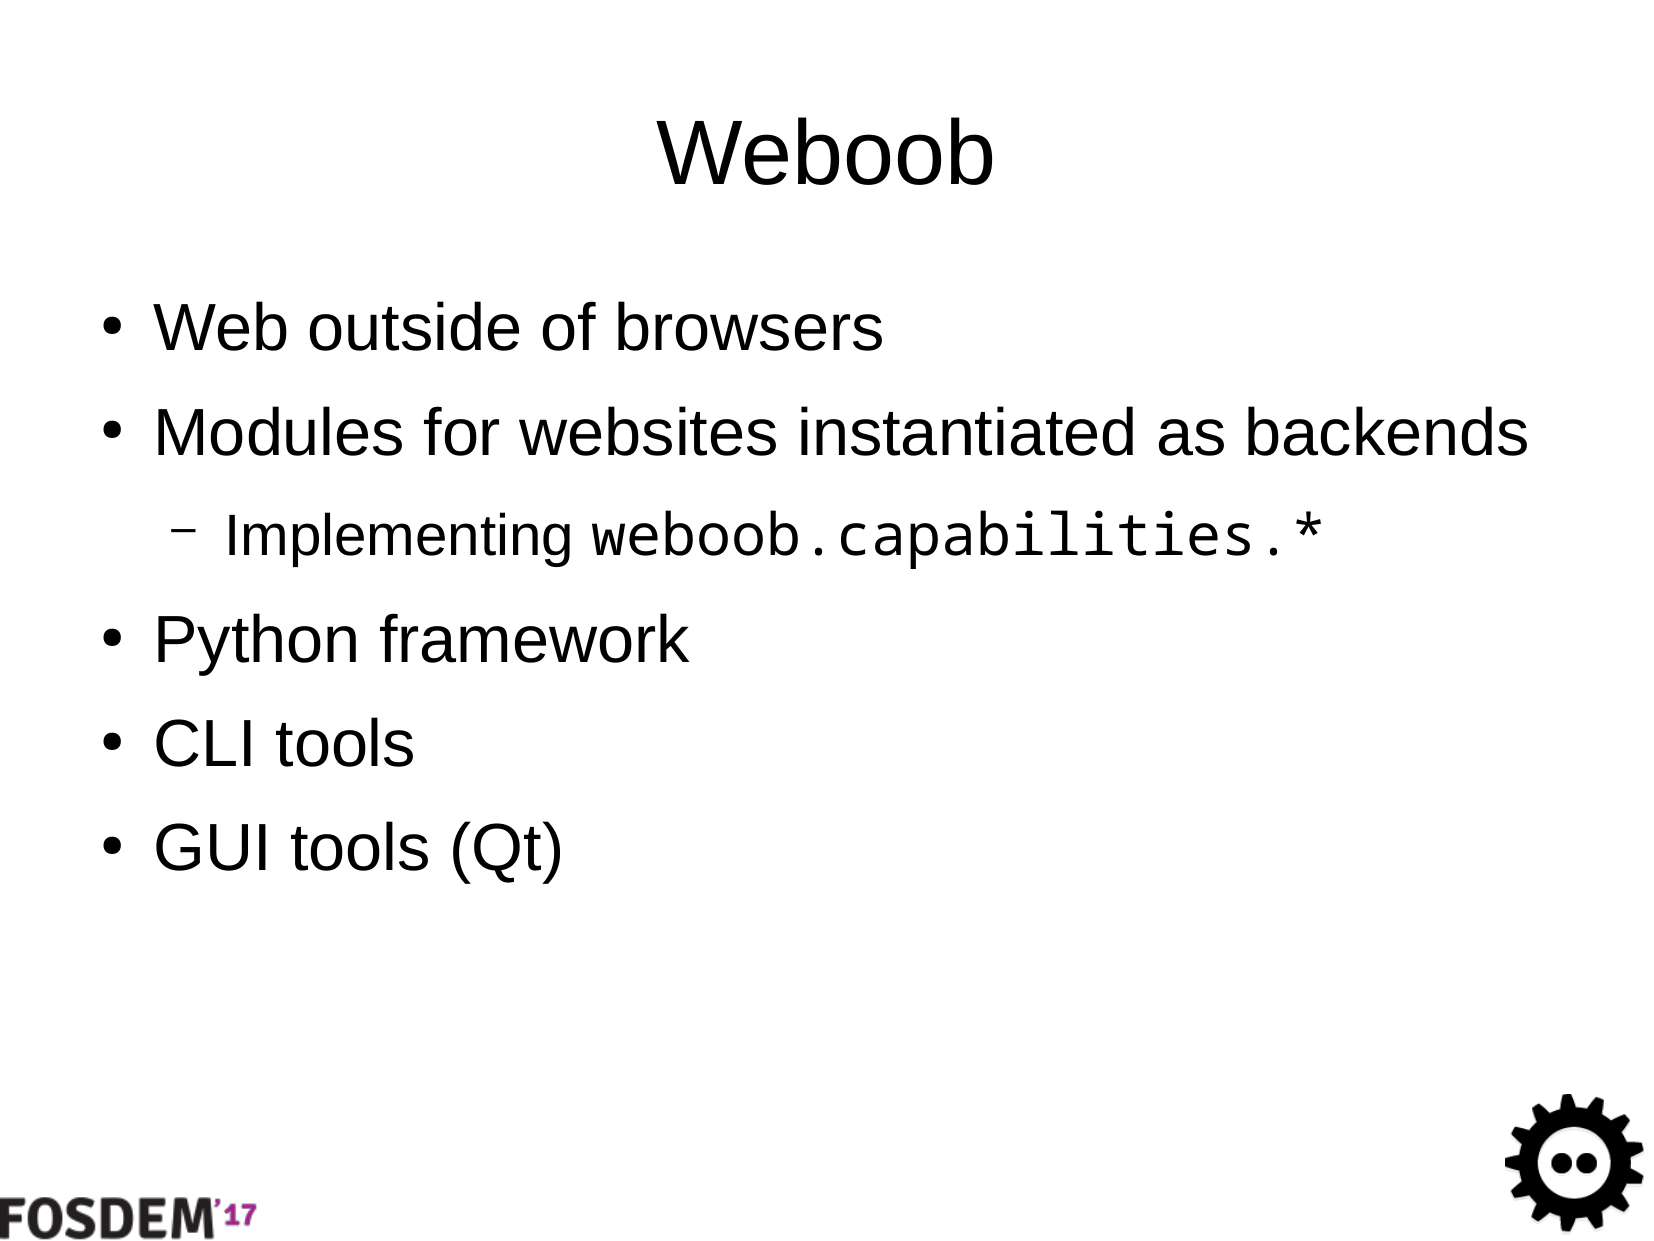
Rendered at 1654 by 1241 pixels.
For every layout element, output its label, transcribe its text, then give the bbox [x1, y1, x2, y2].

list Web outside of browsers Modules for websites instantiated as backends Implementing weboob.capabilities.* Python framework CLI tools GUI tools (Qt) [82, 290, 1571, 1010]
picture [0, 1196, 258, 1241]
picture [1505, 1094, 1648, 1235]
title Weboob [82, 49, 1571, 257]
